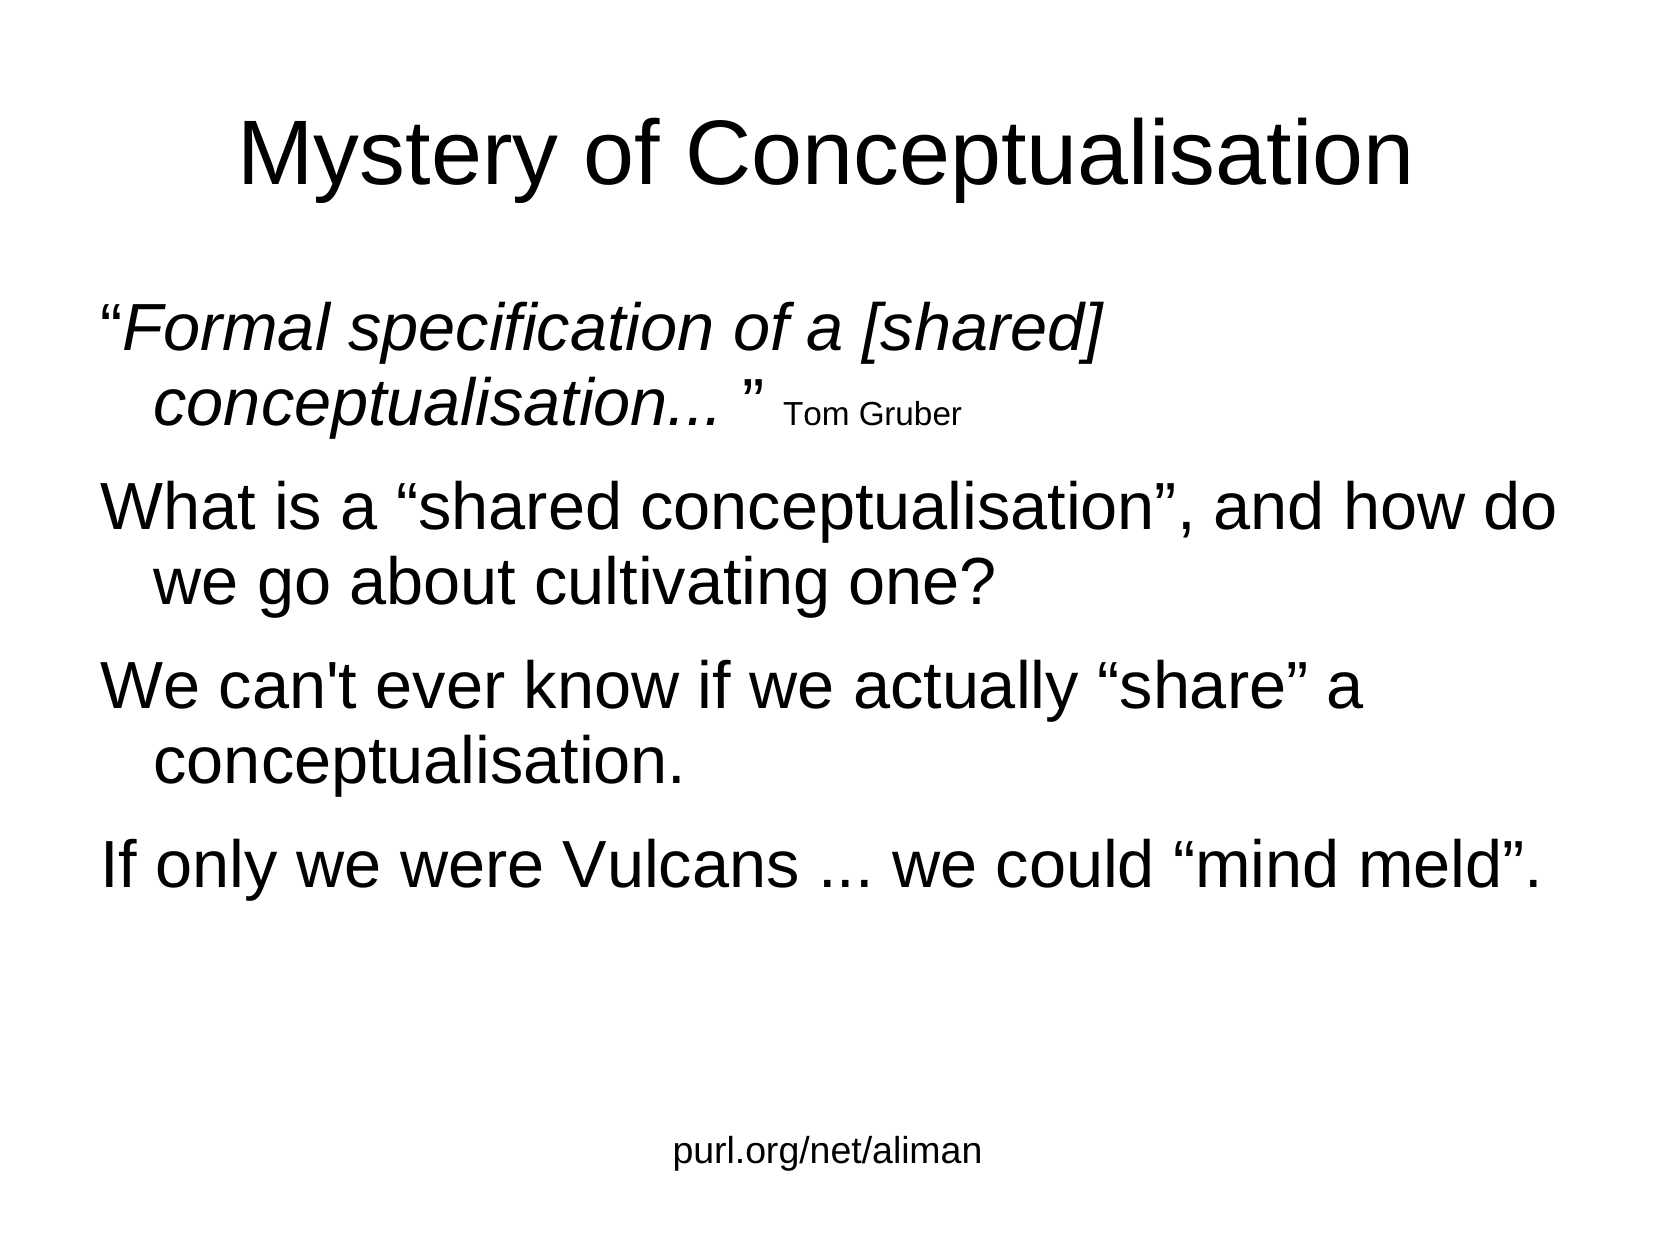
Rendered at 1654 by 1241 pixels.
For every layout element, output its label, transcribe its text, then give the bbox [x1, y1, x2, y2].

list “Formal specification of a [shared] conceptualisation... ” Tom Gruber What is a “shared conceptualisation”, and how do we go about cultivating one? We can't ever know if we actually “share” a conceptualisation. If only we were Vulcans ... we could “mind meld”. [82, 290, 1571, 1094]
title Mystery of Conceptualisation [82, 56, 1571, 250]
